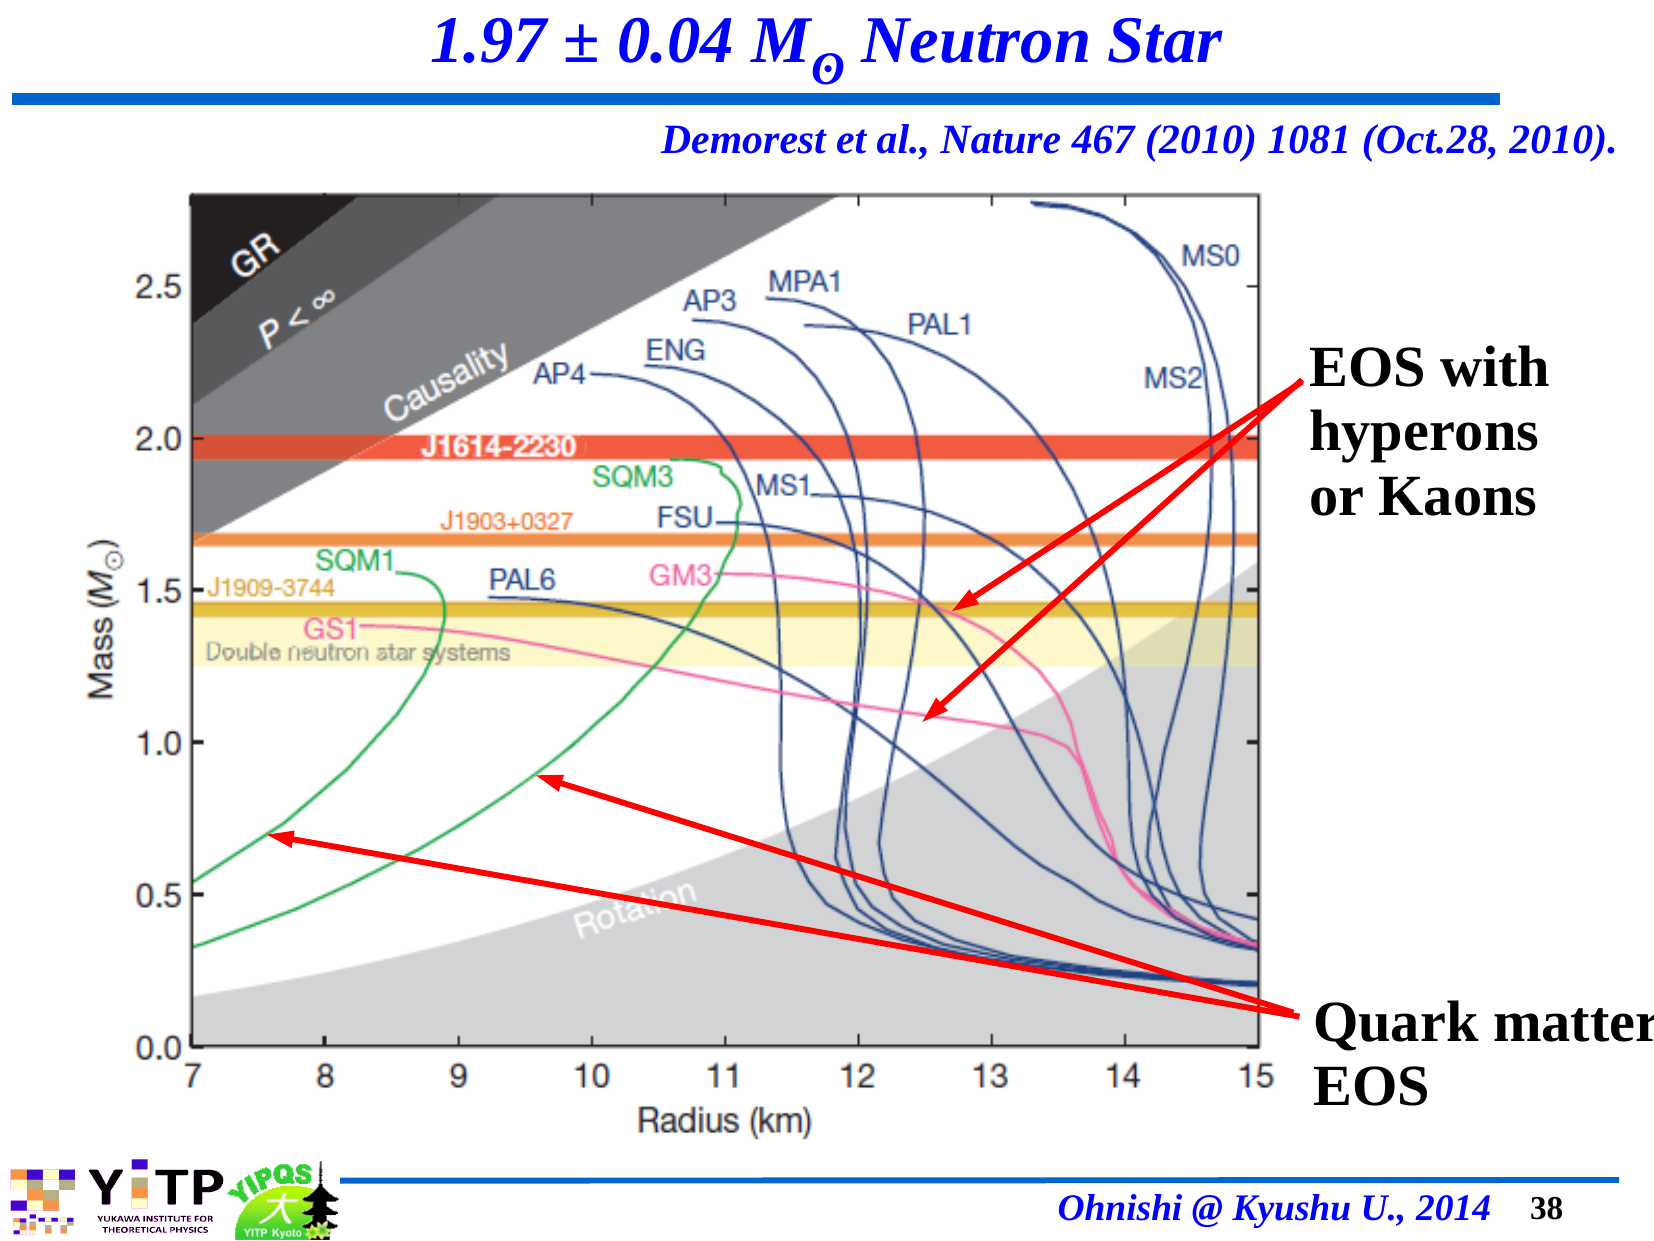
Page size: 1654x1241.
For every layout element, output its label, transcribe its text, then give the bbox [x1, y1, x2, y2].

picture [73, 185, 1287, 1146]
text_box Demorest et al., Nature 467 (2010) 1081 (Oct.28, 2010). [661, 116, 1634, 173]
text_box Quark matter EOS [1313, 988, 1654, 1121]
text_box EOS with hyperons or Kaons [1309, 334, 1565, 532]
picture [0, 1154, 340, 1241]
title 1.97 ± 0.04 Mʘ Neutron Star [0, 0, 1654, 99]
